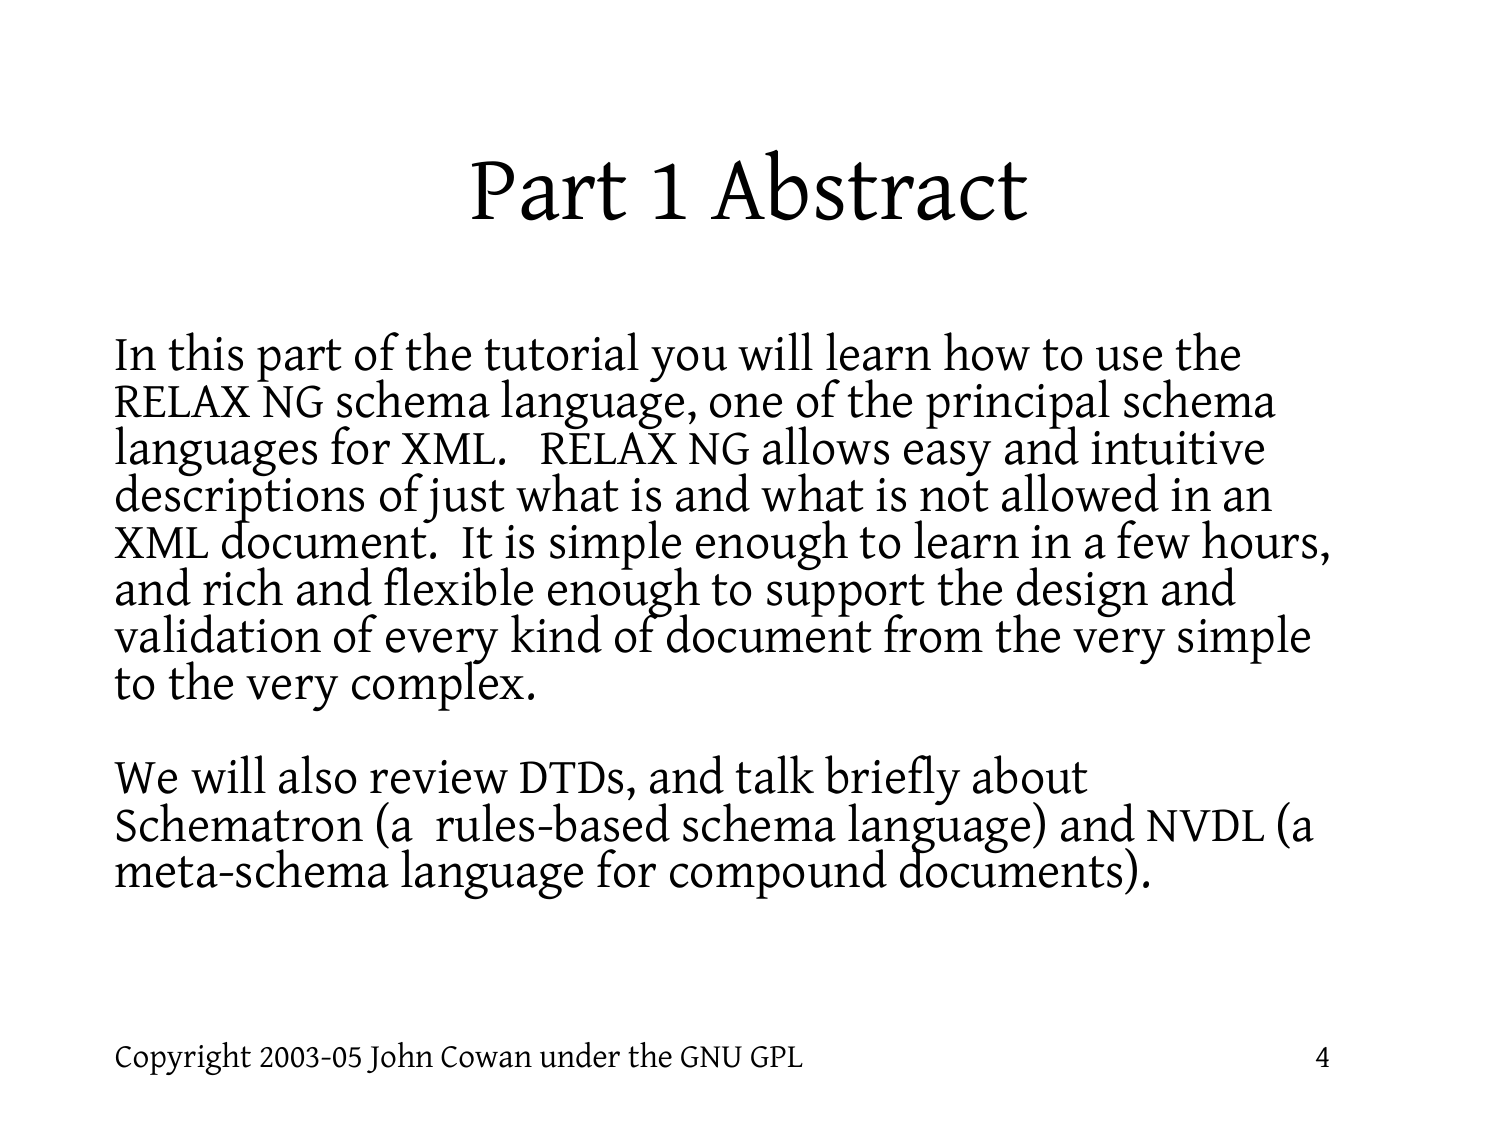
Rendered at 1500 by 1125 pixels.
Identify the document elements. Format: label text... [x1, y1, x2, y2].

text_box In this part of the tutorial you will learn how to use the RELAX NG schema language, one of the principal schema languages for XML. RELAX NG allows easy and intuitive descriptions of just what is and what is not allowed in an XML document. It is simple enough to learn in a few hours, and rich and flexible enough to support the design and validation of every kind of document from the very simple to the very complex. We will also review DTDs, and talk briefly about Schematron (a rules-based schema language) and NVDL (a meta-schema language for compound documents). [99, 324, 1363, 999]
title Part 1 Abstract [112, 99, 1388, 288]
